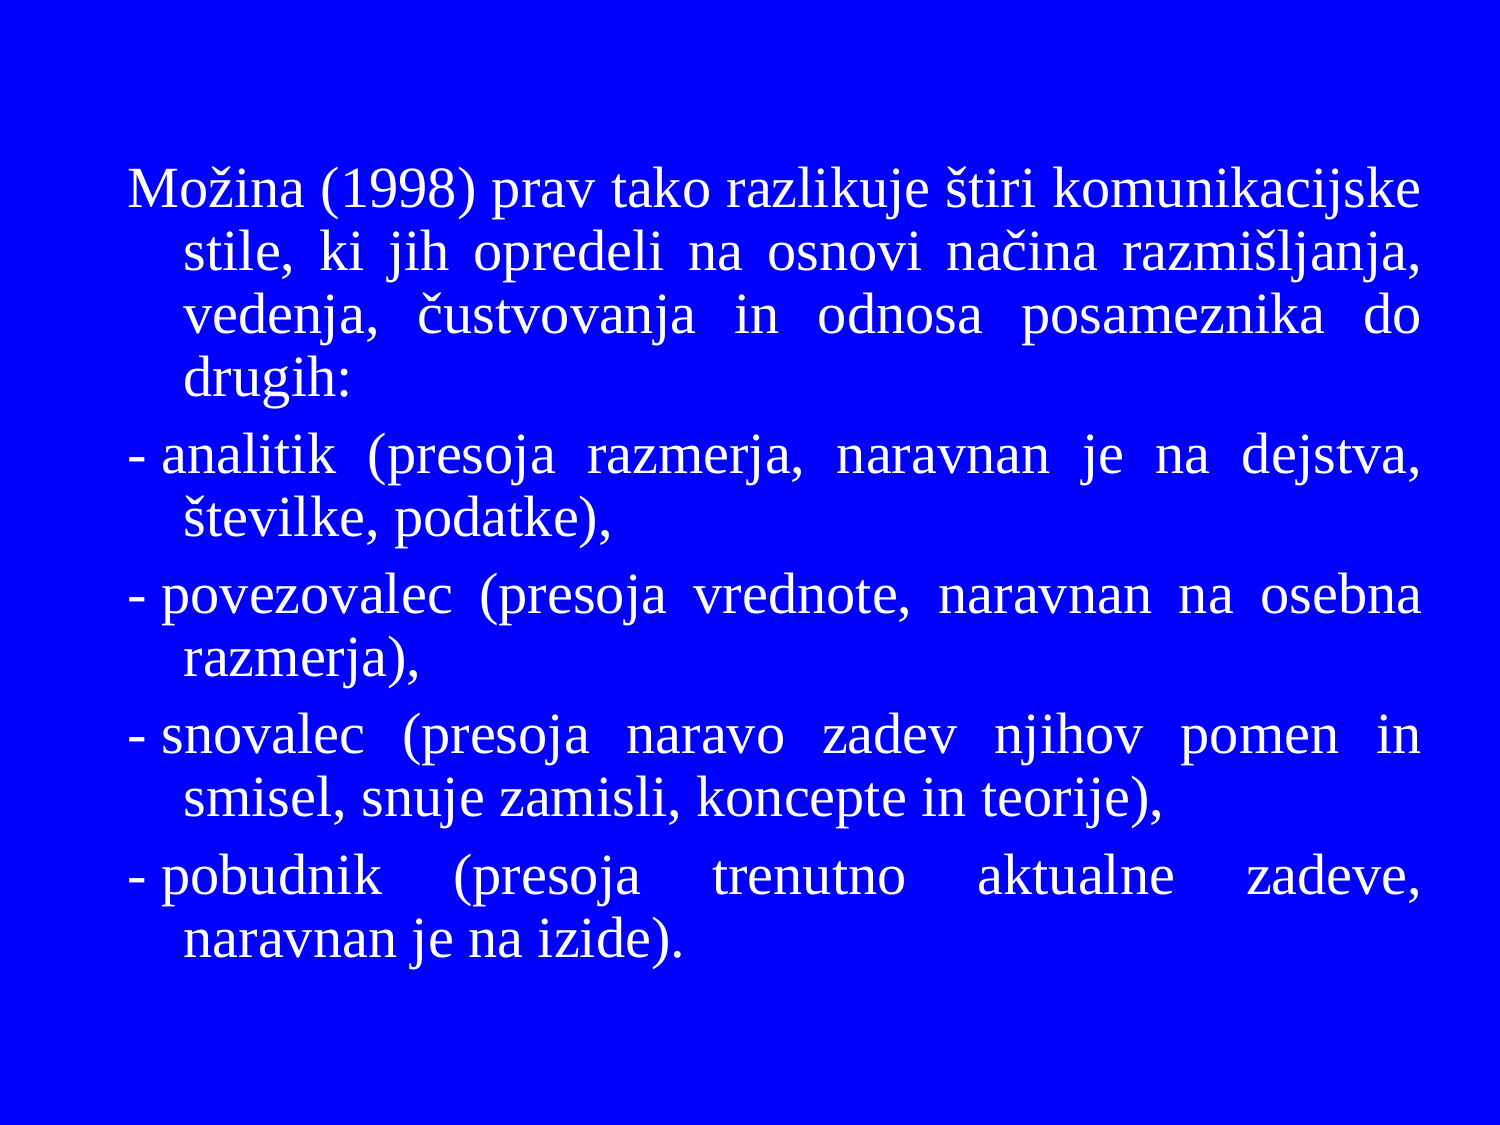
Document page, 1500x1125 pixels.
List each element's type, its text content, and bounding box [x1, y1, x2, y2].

list Možina (1998) prav tako razlikuje štiri komunikacijske stile, ki jih opredeli na osnovi načina razmišljanja, vedenja, čustvovanja in odnosa posameznika do drugih: - analitik (presoja razmerja, naravnan je na dejstva, številke, podatke), - povezovalec (presoja vrednote, naravnan na osebna razmerja), - snovalec (presoja naravo zadev njihov pomen in smisel, snuje zamisli, koncepte in teorije), - pobudnik (presoja trenutno aktualne zadeve, naravnan je na izide). [112, 149, 1438, 1057]
